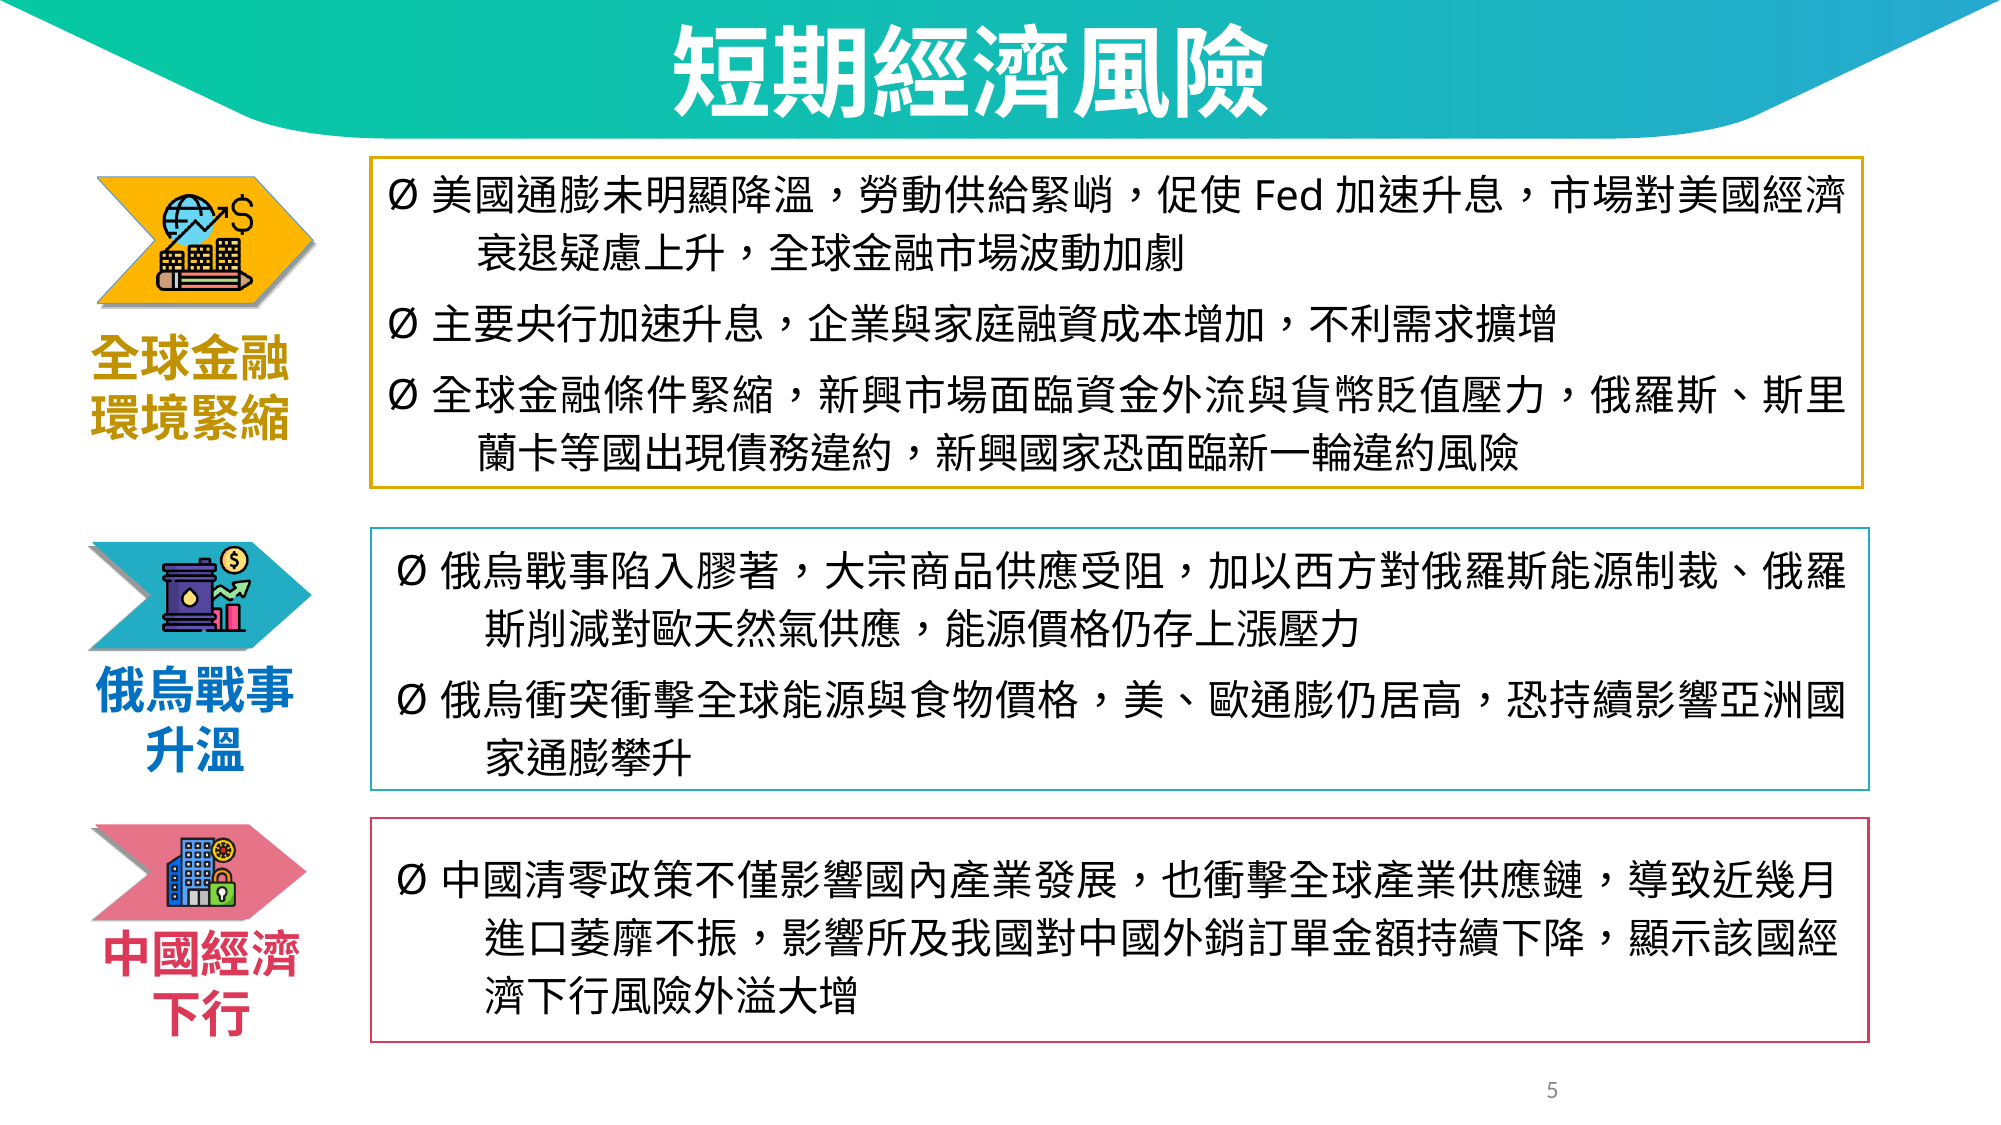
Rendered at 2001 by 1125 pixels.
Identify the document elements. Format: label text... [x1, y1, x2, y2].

text_box 短期經濟風險 [215, 2, 1729, 139]
text_box [371, 528, 1869, 790]
text_box 中國清零政策不僅影響國內產業發展，也衝擊全球產業供應鏈，導致近幾月進口萎靡不振，影響所及我國對中國外銷訂單金額持續下降，顯示該國經濟下行風險外溢大增 [381, 838, 1855, 1028]
text_box [92, 541, 312, 649]
text_box 俄烏戰事陷入膠著，大宗商品供應受阻，加以西方對俄羅斯能源制裁、俄羅斯削減對歐天然氣供應，能源價格仍存上漲壓力 俄烏衝突衝擊全球能源與食物價格，美、歐通膨仍居高，恐持續影響亞洲國家通膨攀升 [381, 529, 1863, 790]
text_box [371, 818, 1869, 1042]
text_box 中國經濟下行 [75, 914, 327, 1052]
picture [156, 194, 253, 291]
text_box 全球金融環境緊縮 [68, 318, 312, 456]
text_box [95, 824, 307, 914]
text_box [97, 176, 313, 304]
text_box [371, 158, 1863, 488]
text_box 俄烏戰事升溫 [70, 651, 322, 788]
text_box [1531, 1058, 1982, 1119]
picture [164, 835, 238, 909]
picture [162, 544, 251, 633]
text_box 美國通膨未明顯降溫，勞動供給緊峭，促使Fed加速升息，市場對美國經濟衰退疑慮上升，全球金融市場波動加劇 主要央行加速升息，企業與家庭融資成本增加，不利需求擴增 全球金融條件緊縮，新興市場面臨資金外流與貨幣貶值壓力，俄羅斯、斯里蘭卡等國出現債務違約，新興國家恐面臨新一輪違約風險 [372, 153, 1863, 485]
